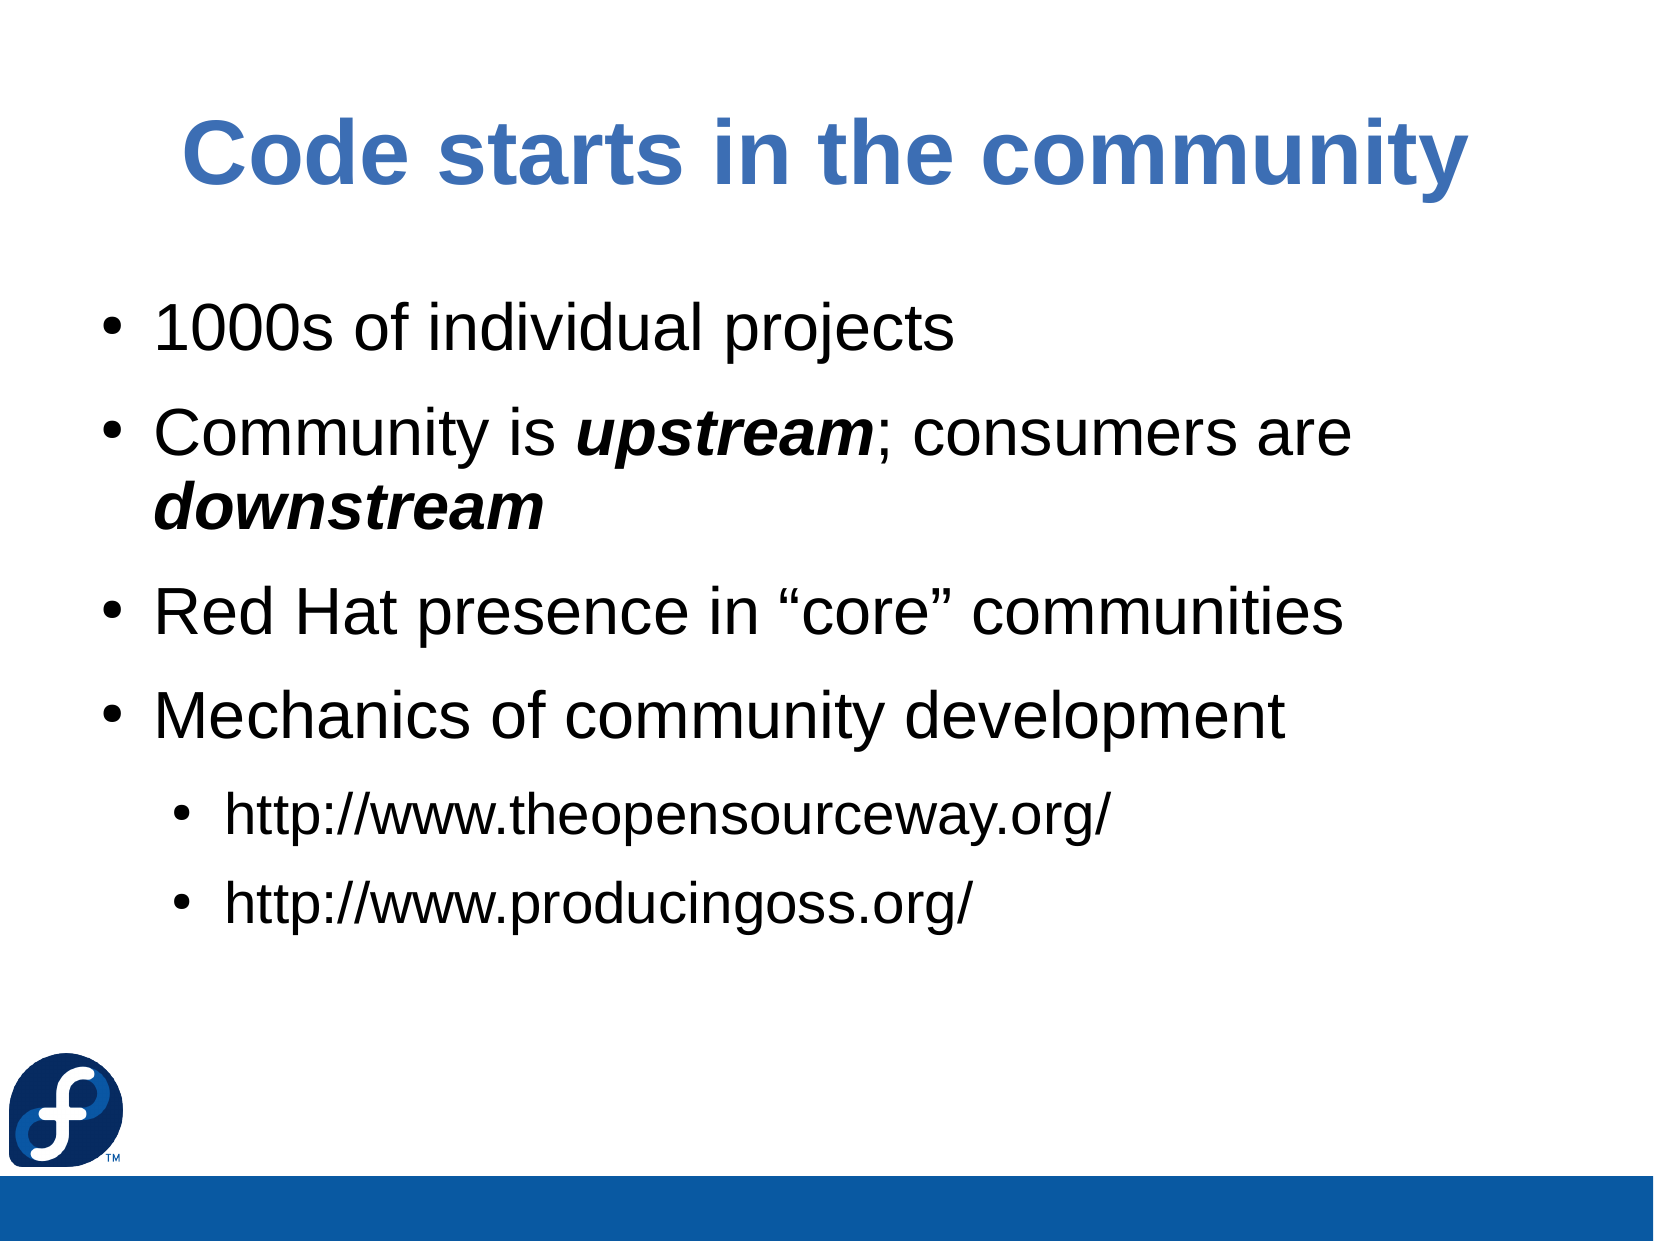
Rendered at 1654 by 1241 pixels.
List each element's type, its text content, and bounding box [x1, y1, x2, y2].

list 1000s of individual projects Community is upstream; consumers are downstream Red Hat presence in “core” communities Mechanics of community development http://www.theopensourceway.org/ http://www.producingoss.org/ [82, 290, 1571, 1109]
title Code starts in the community [82, 49, 1571, 257]
picture [9, 1053, 123, 1167]
picture [0, 1176, 1654, 1241]
